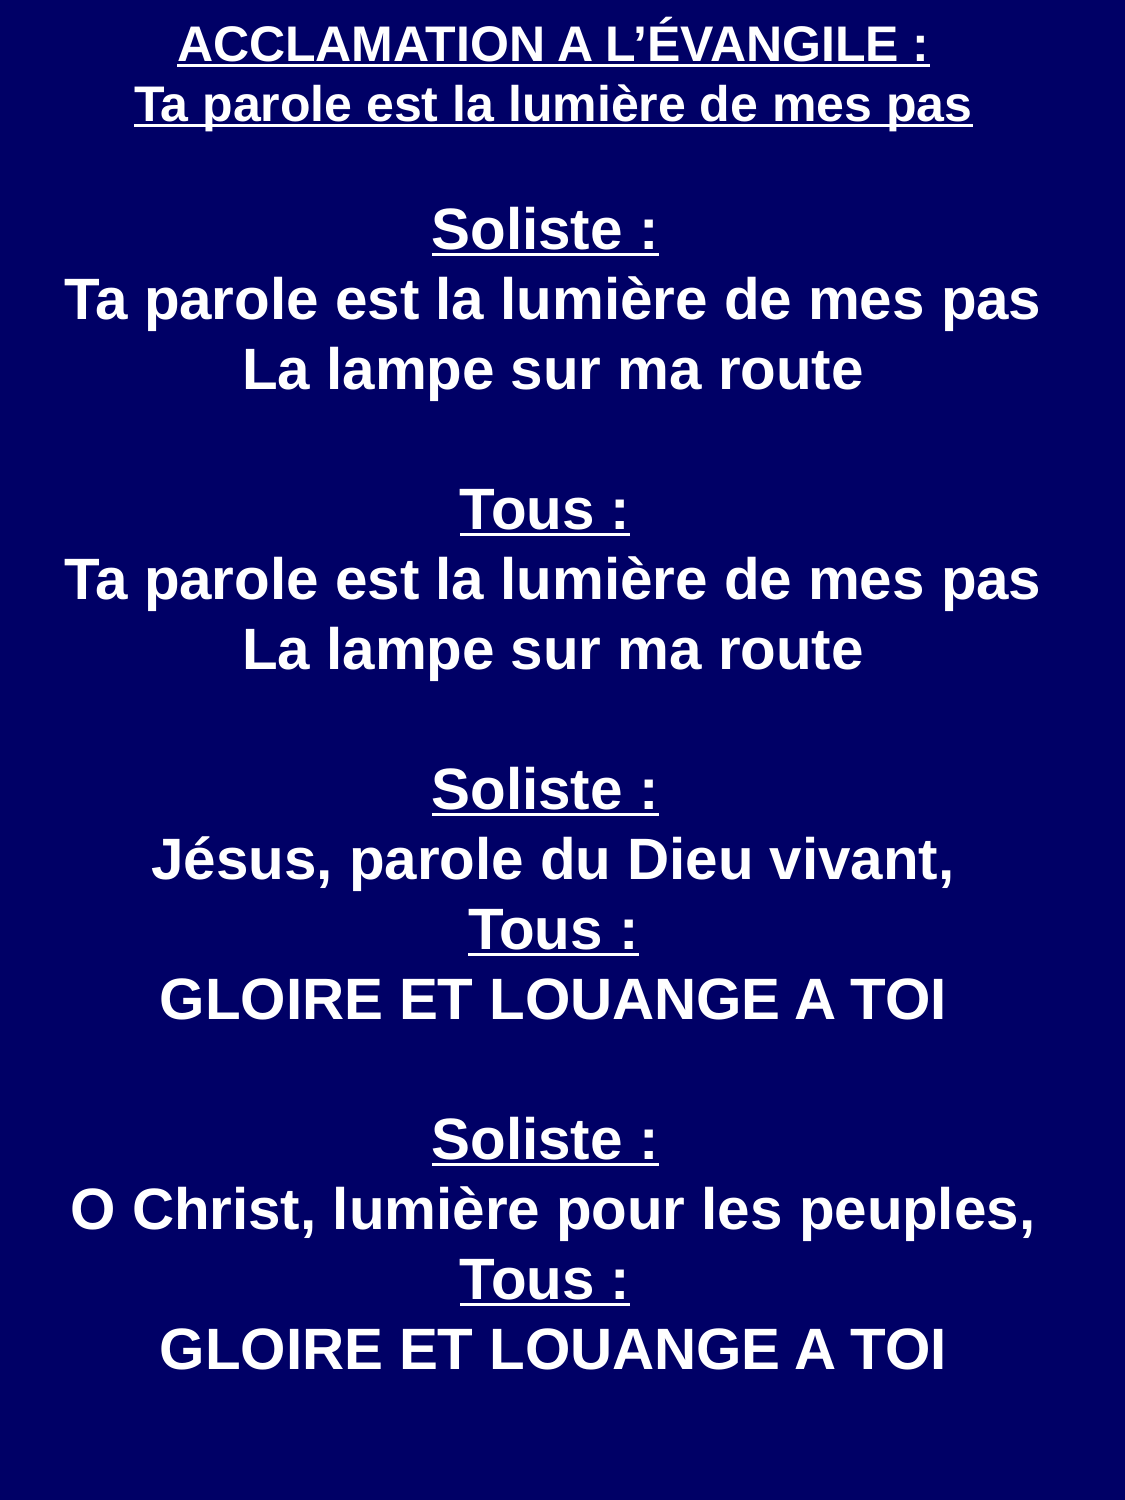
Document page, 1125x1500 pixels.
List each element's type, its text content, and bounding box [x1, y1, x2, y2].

text_box ACCLAMATION A L’ÉVANGILE : Ta parole est la lumière de mes pas Soliste : Ta parole est la lumière de mes pas La lampe sur ma route Tous : Ta parole est la lumière de mes pas La lampe sur ma route Soliste : Jésus, parole du Dieu vivant, Tous : GLOIRE ET LOUANGE A TOI Soliste : O Christ, lumière pour les peuples, Tous : GLOIRE ET LOUANGE A TOI [0, 3, 1116, 1448]
